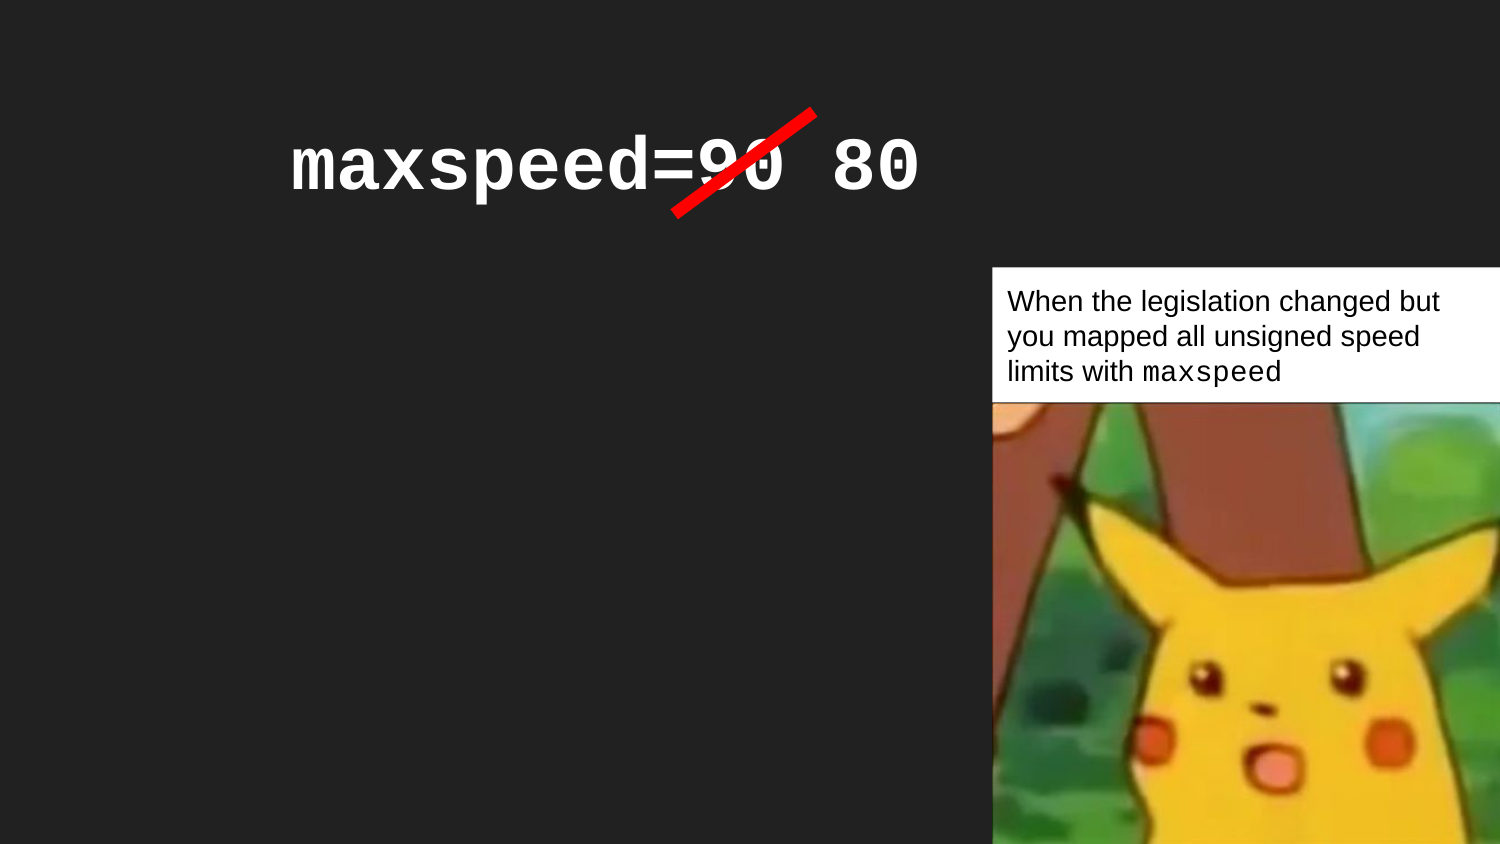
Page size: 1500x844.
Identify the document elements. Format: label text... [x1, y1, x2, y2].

text_box When the legislation changed but you mapped all unsigned speed limits with maxspeed [992, 267, 1500, 403]
picture [992, 403, 1500, 844]
title maxspeed=90 80 [51, 99, 1449, 755]
